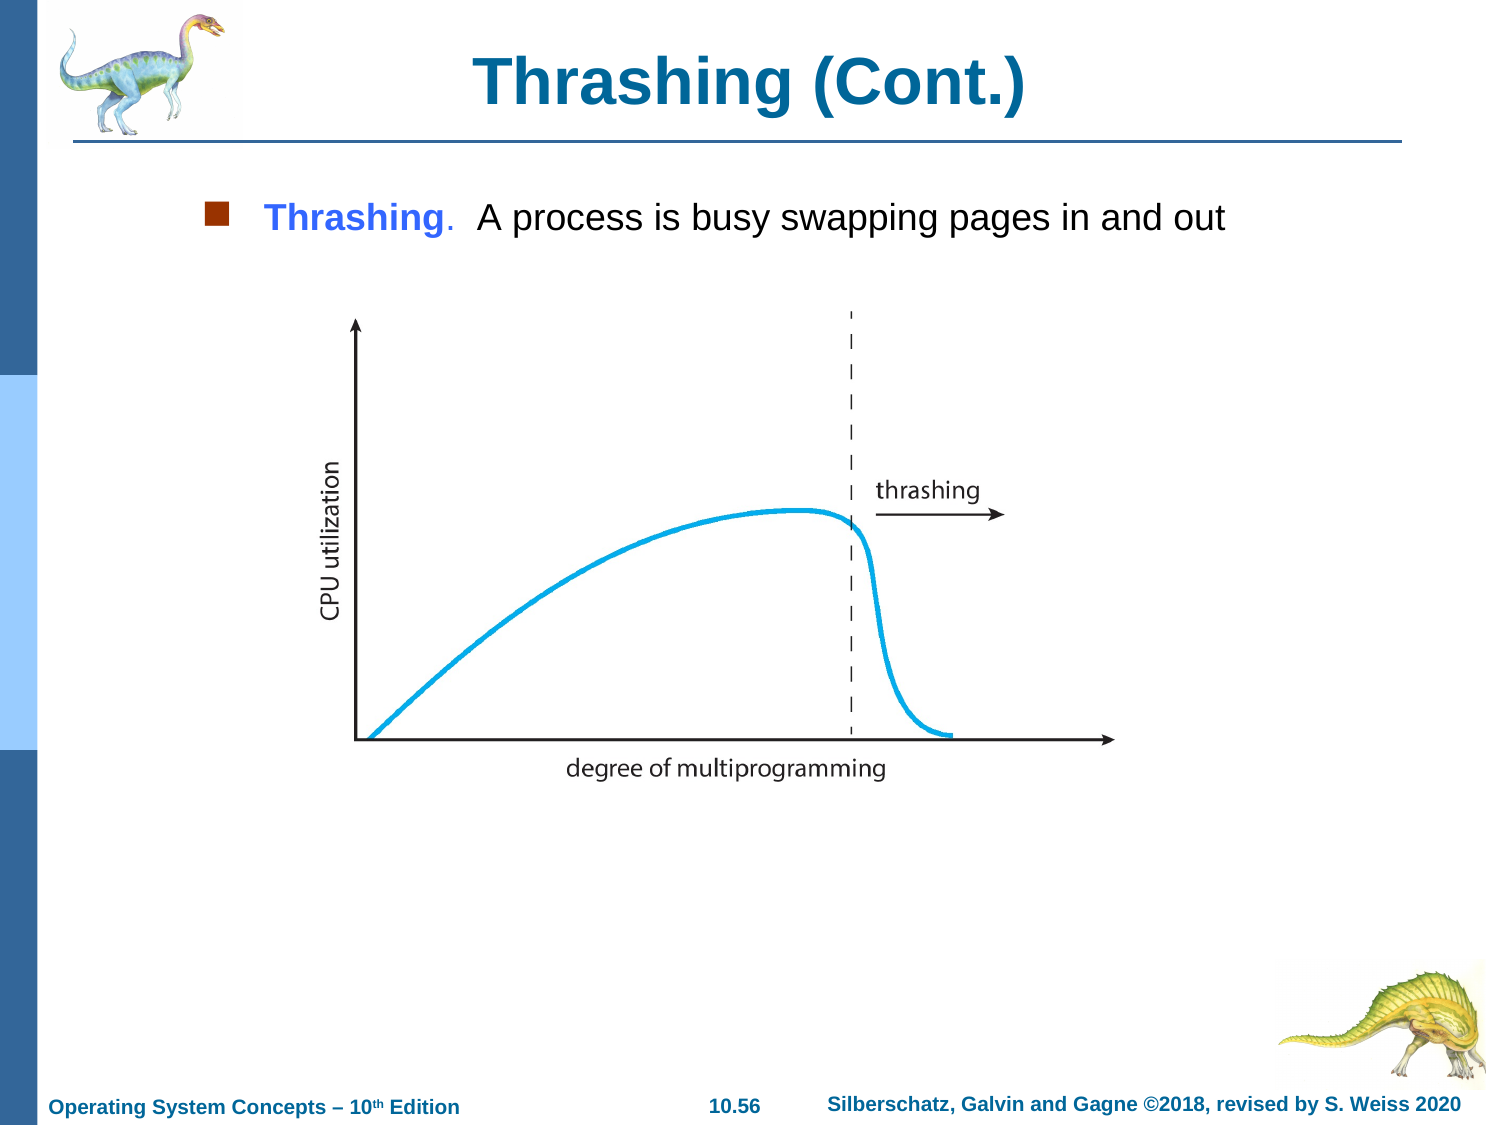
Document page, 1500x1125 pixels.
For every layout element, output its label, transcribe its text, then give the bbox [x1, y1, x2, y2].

title Thrashing (Cont.) [75, 31, 1426, 126]
picture [1144, 1096, 1152, 1101]
picture [46, 0, 243, 149]
list Thrashing. A process is busy swapping pages in and out [192, 185, 1327, 340]
picture [316, 311, 1115, 783]
picture [1275, 959, 1486, 1090]
